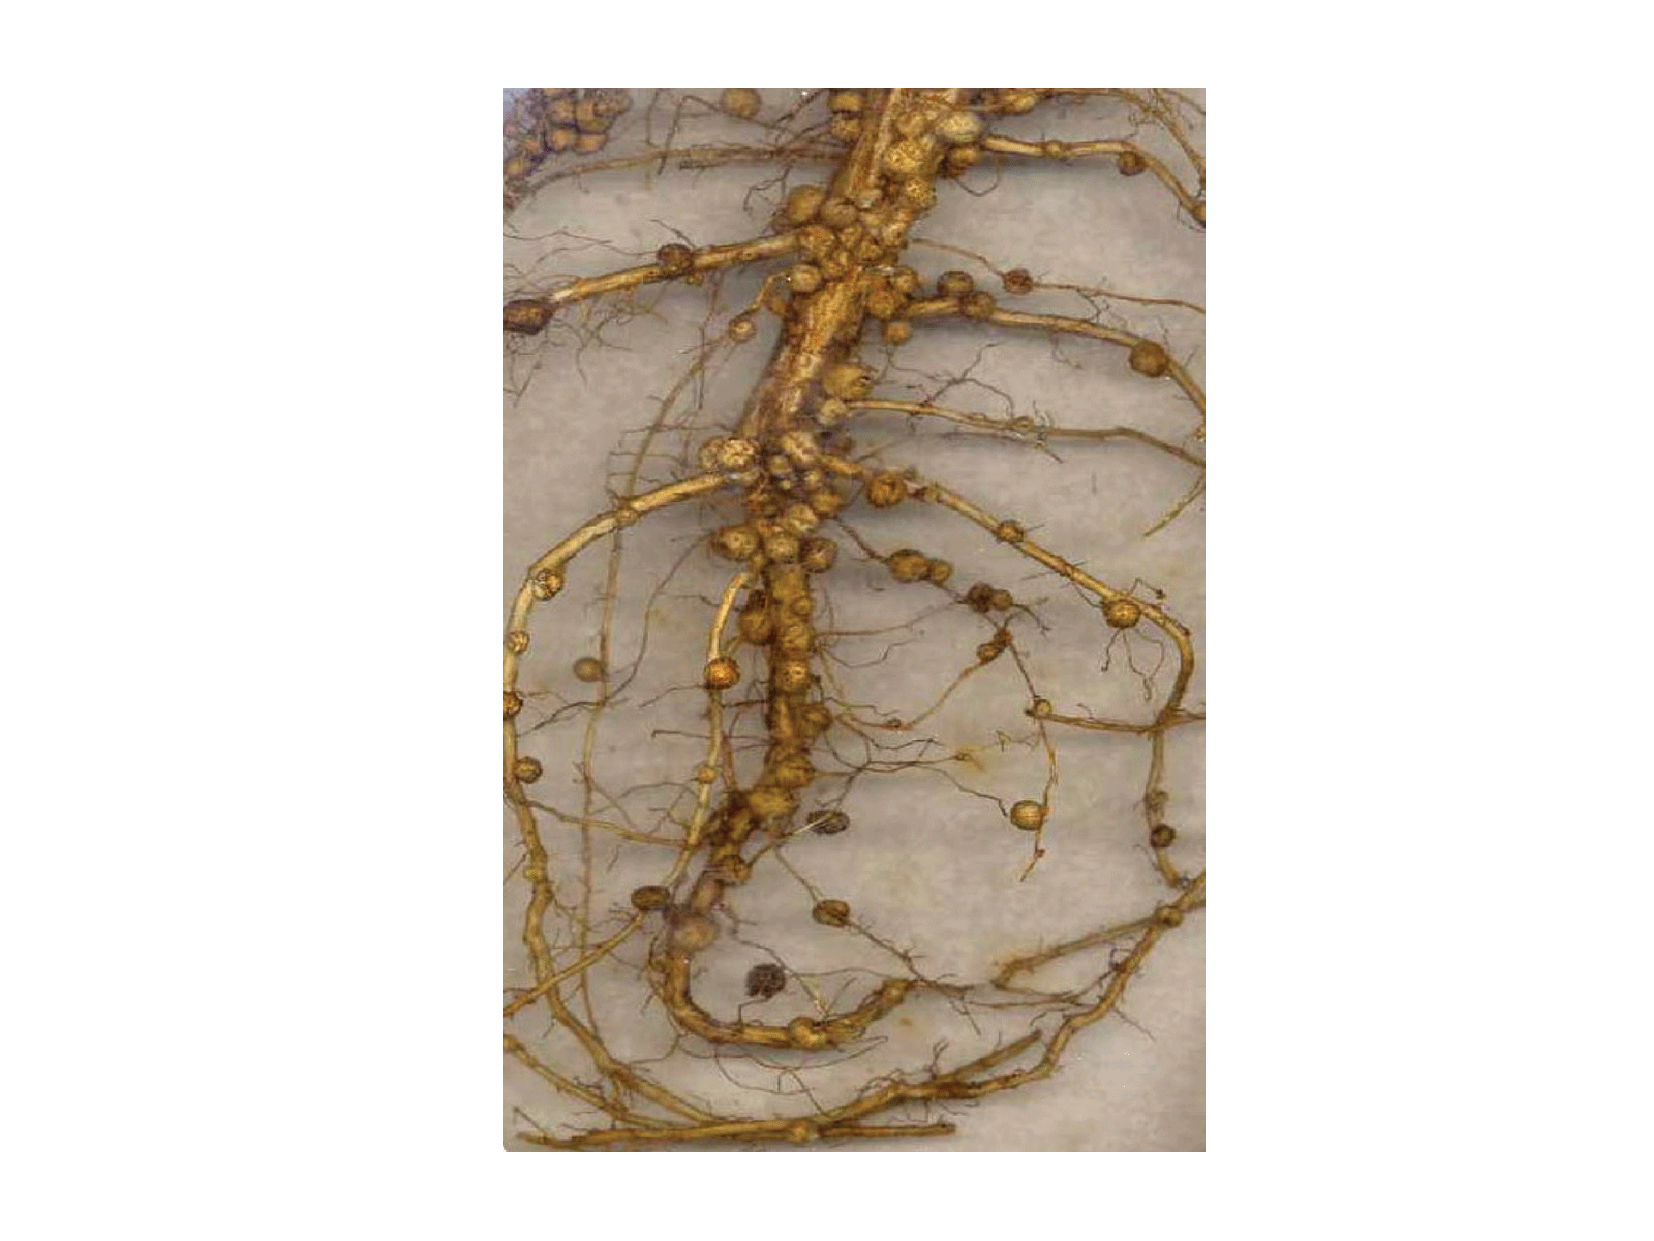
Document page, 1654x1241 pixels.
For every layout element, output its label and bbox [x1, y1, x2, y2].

picture [503, 88, 1206, 1152]
